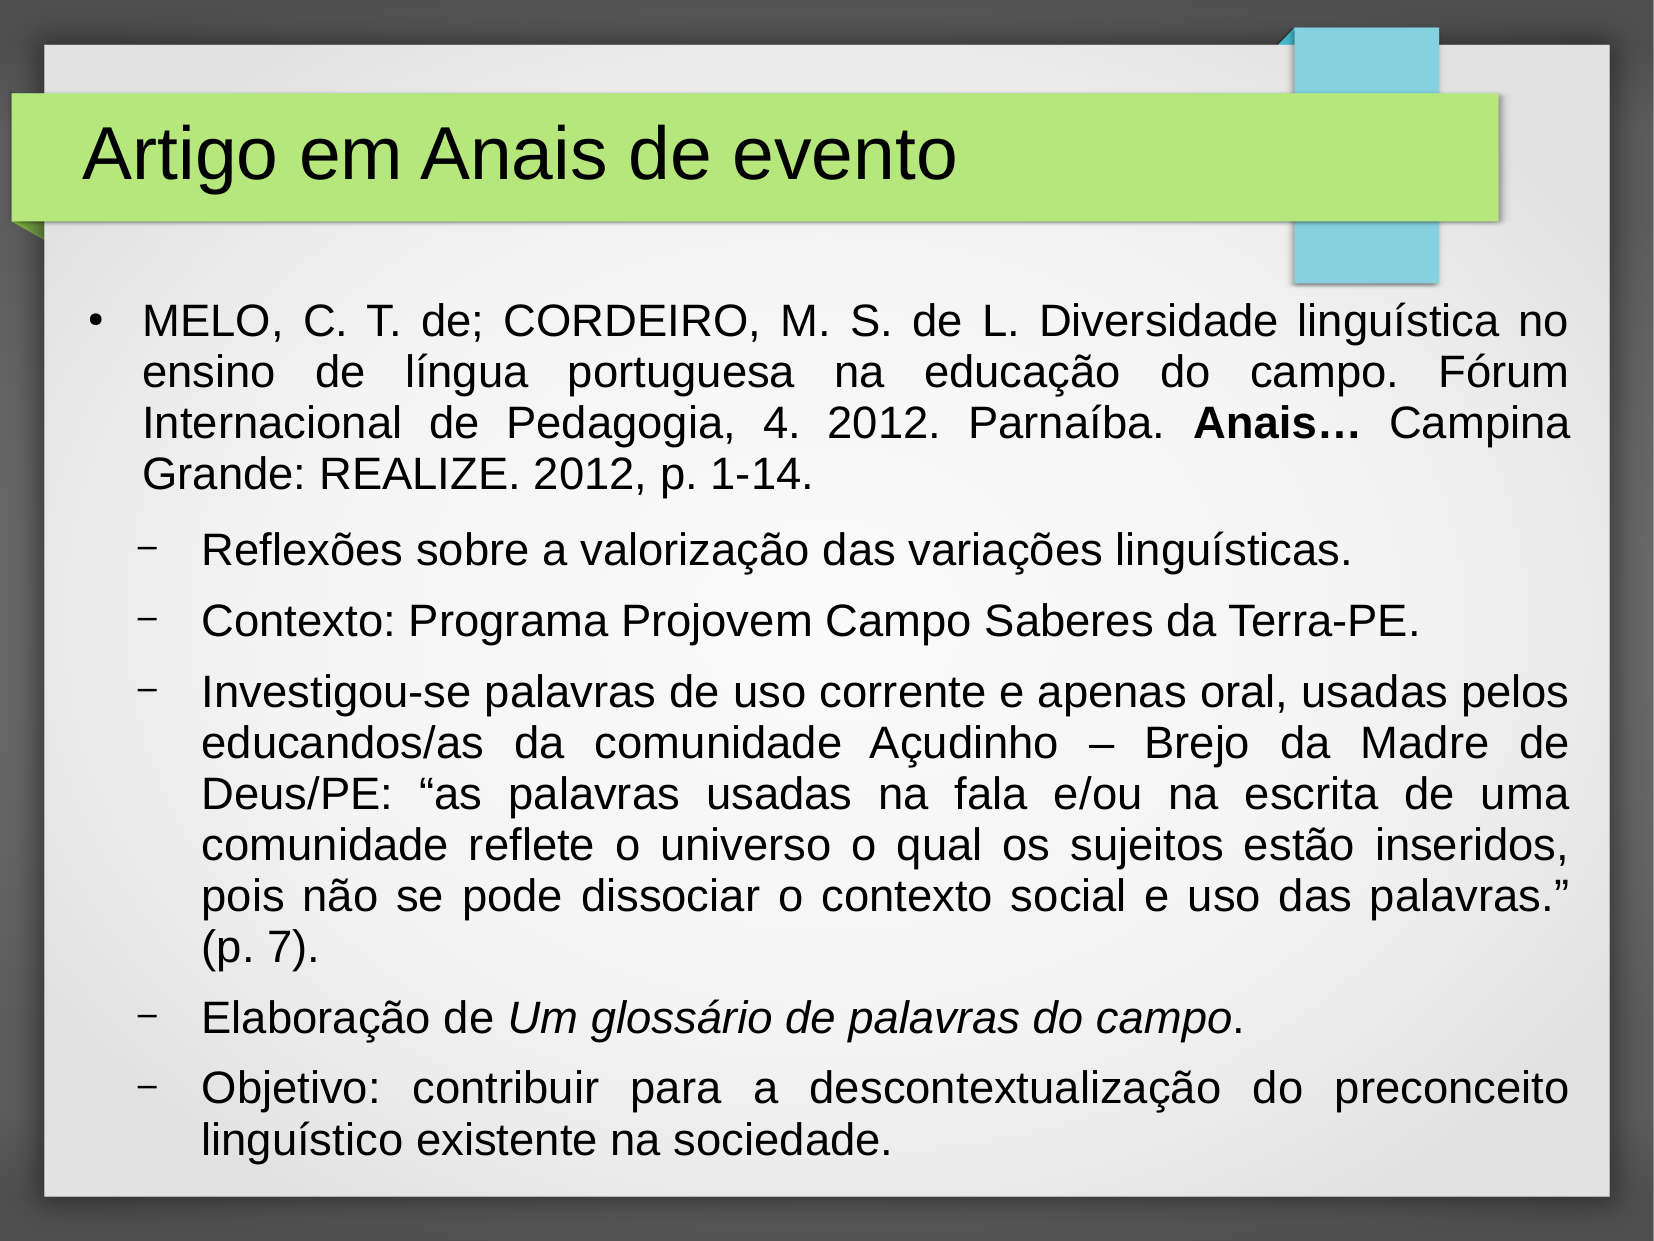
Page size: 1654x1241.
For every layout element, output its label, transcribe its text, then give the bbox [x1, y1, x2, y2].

list MELO, C. T. de; CORDEIRO, M. S. de L. Diversidade linguística no ensino de língua portuguesa na educação do campo. Fórum Internacional de Pedagogia, 4. 2012. Parnaíba. Anais… Campina Grande: REALIZE. 2012, p. 1-14. Reflexões sobre a valorização das variações linguísticas. Contexto: Programa Projovem Campo Saberes da Terra-PE. Investigou-se palavras de uso corrente e apenas oral, usadas pelos educandos/as da comunidade Açudinho – Brejo da Madre de Deus/PE: “as palavras usadas na fala e/ou na escrita de uma comunidade reflete o universo o qual os sujeitos estão inseridos, pois não se pode dissociar o contexto social e uso das palavras.” (p. 7). Elaboração de Um glossário de palavras do campo. Objetivo: contribuir para a descontextualização do preconceito linguístico existente na sociedade. [82, 295, 1571, 1182]
title Artigo em Anais de evento [82, 94, 1264, 213]
picture [0, 0, 1654, 1241]
